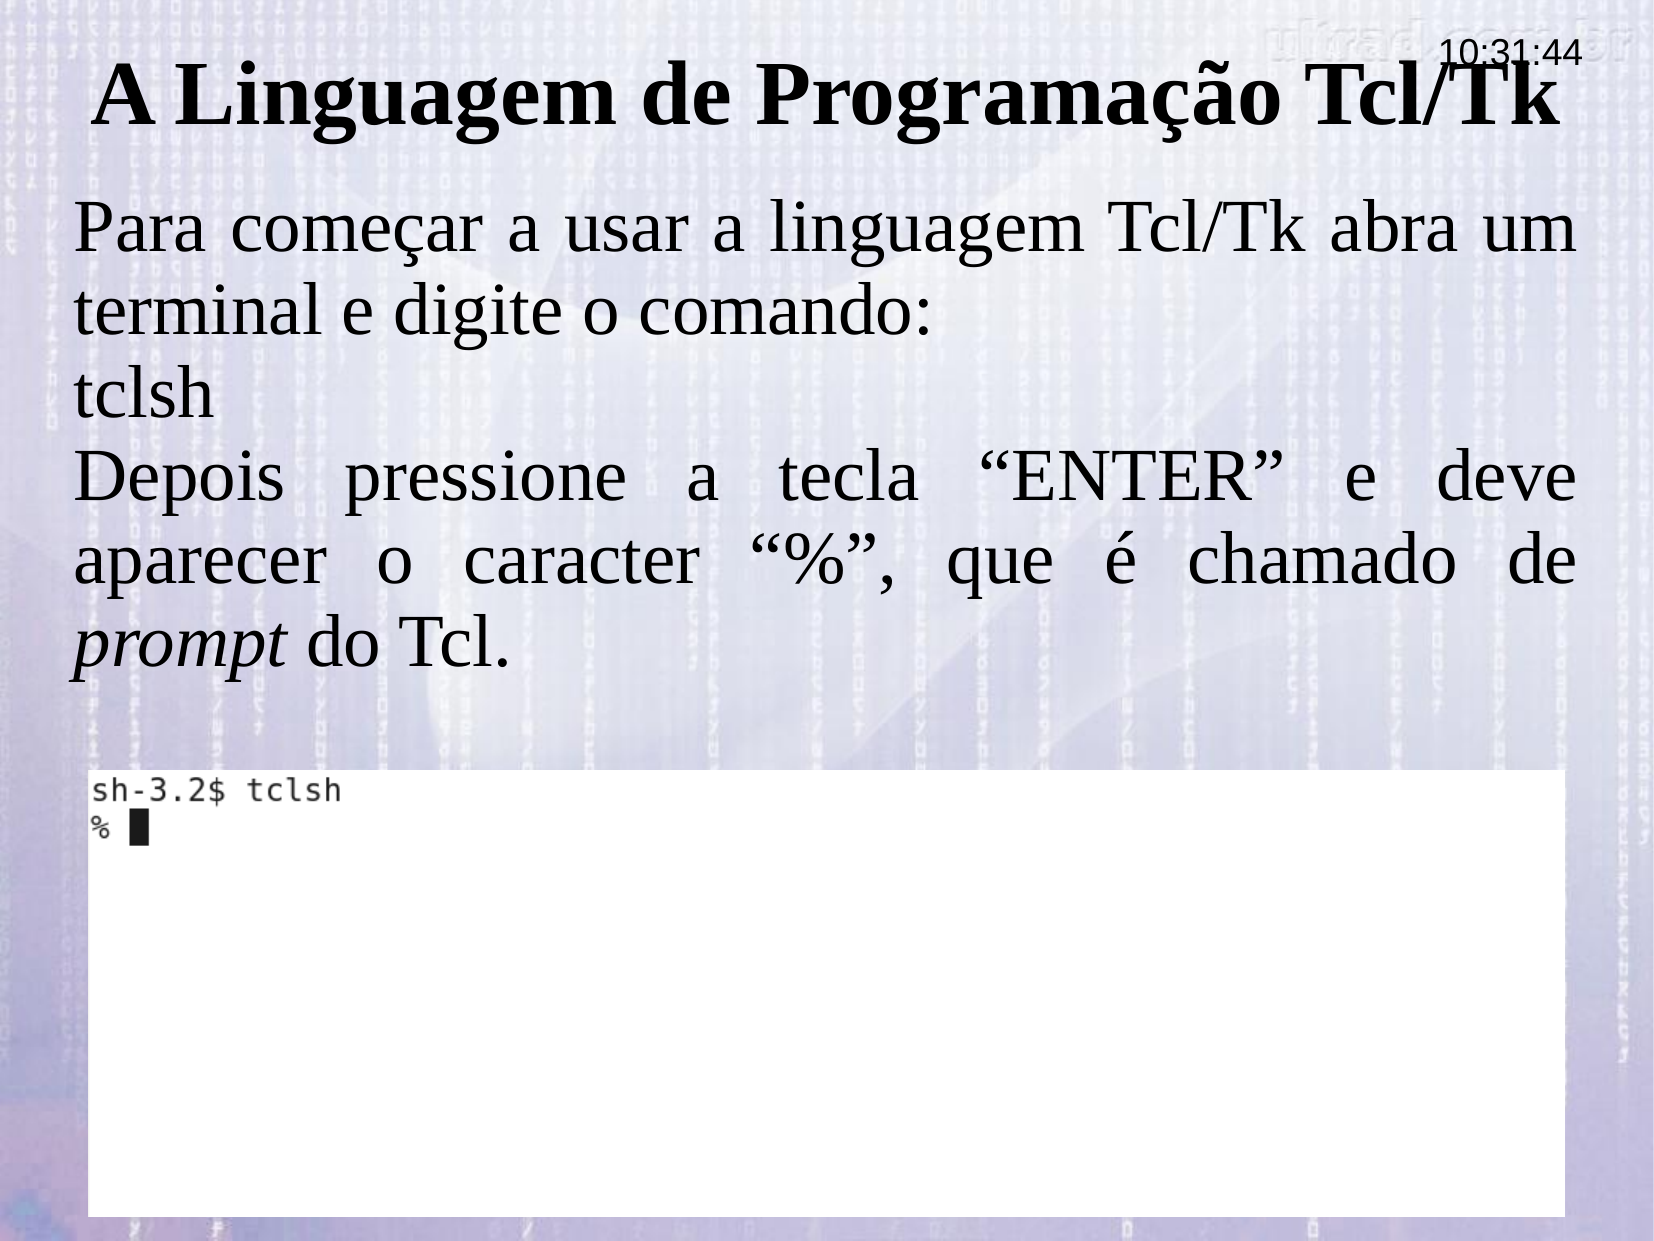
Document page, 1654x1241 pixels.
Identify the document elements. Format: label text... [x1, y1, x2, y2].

text_box 11:21:03 [1423, 23, 1631, 94]
text_box Para começar a usar a linguagem Tcl/Tk abra um terminal e digite o comando: tclsh Depois pressione a tecla “ENTER” e deve aparecer o caracter “%”, que é chamado de prompt do Tcl. [59, 177, 1595, 737]
text_box A Linguagem de Programação Tcl/Tk [29, 35, 1625, 171]
picture [0, 0, 1654, 1241]
